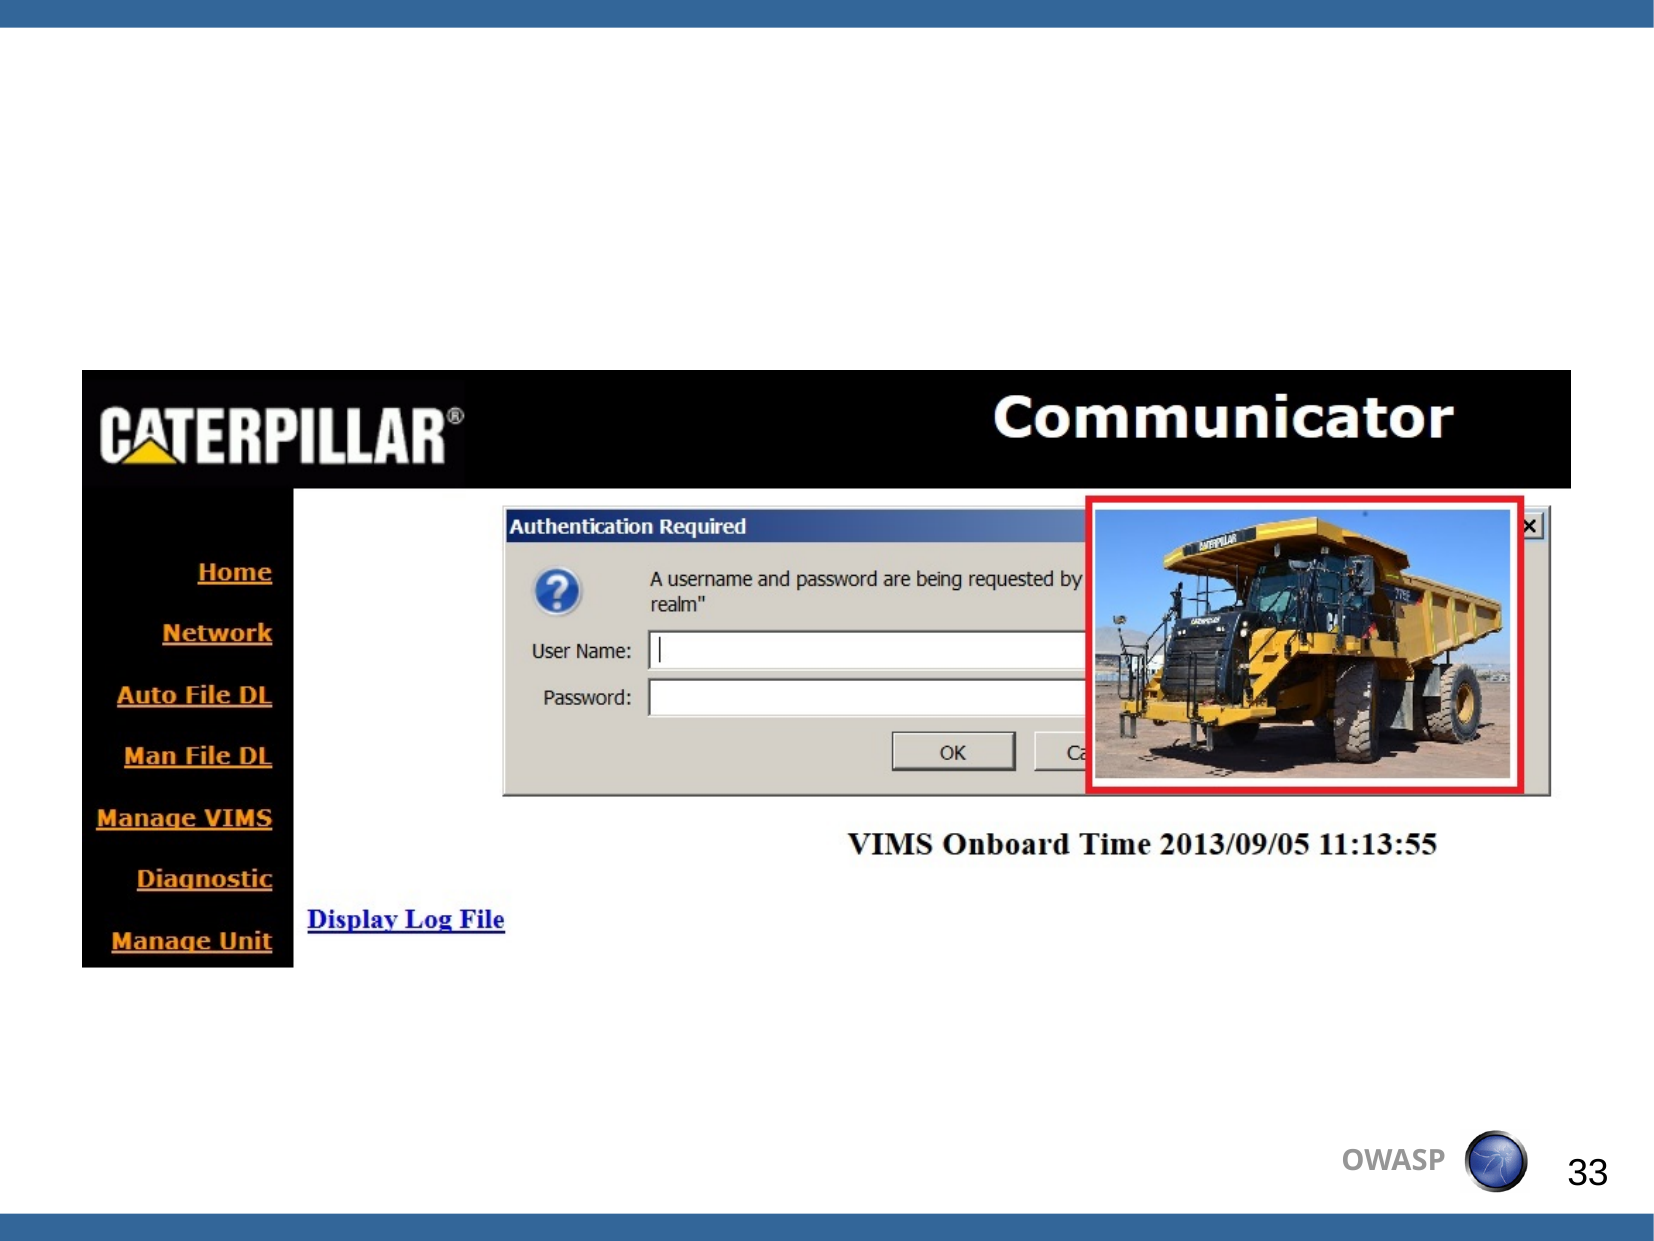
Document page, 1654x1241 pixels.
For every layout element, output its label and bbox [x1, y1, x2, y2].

picture [82, 370, 1571, 972]
picture [1460, 1129, 1530, 1193]
